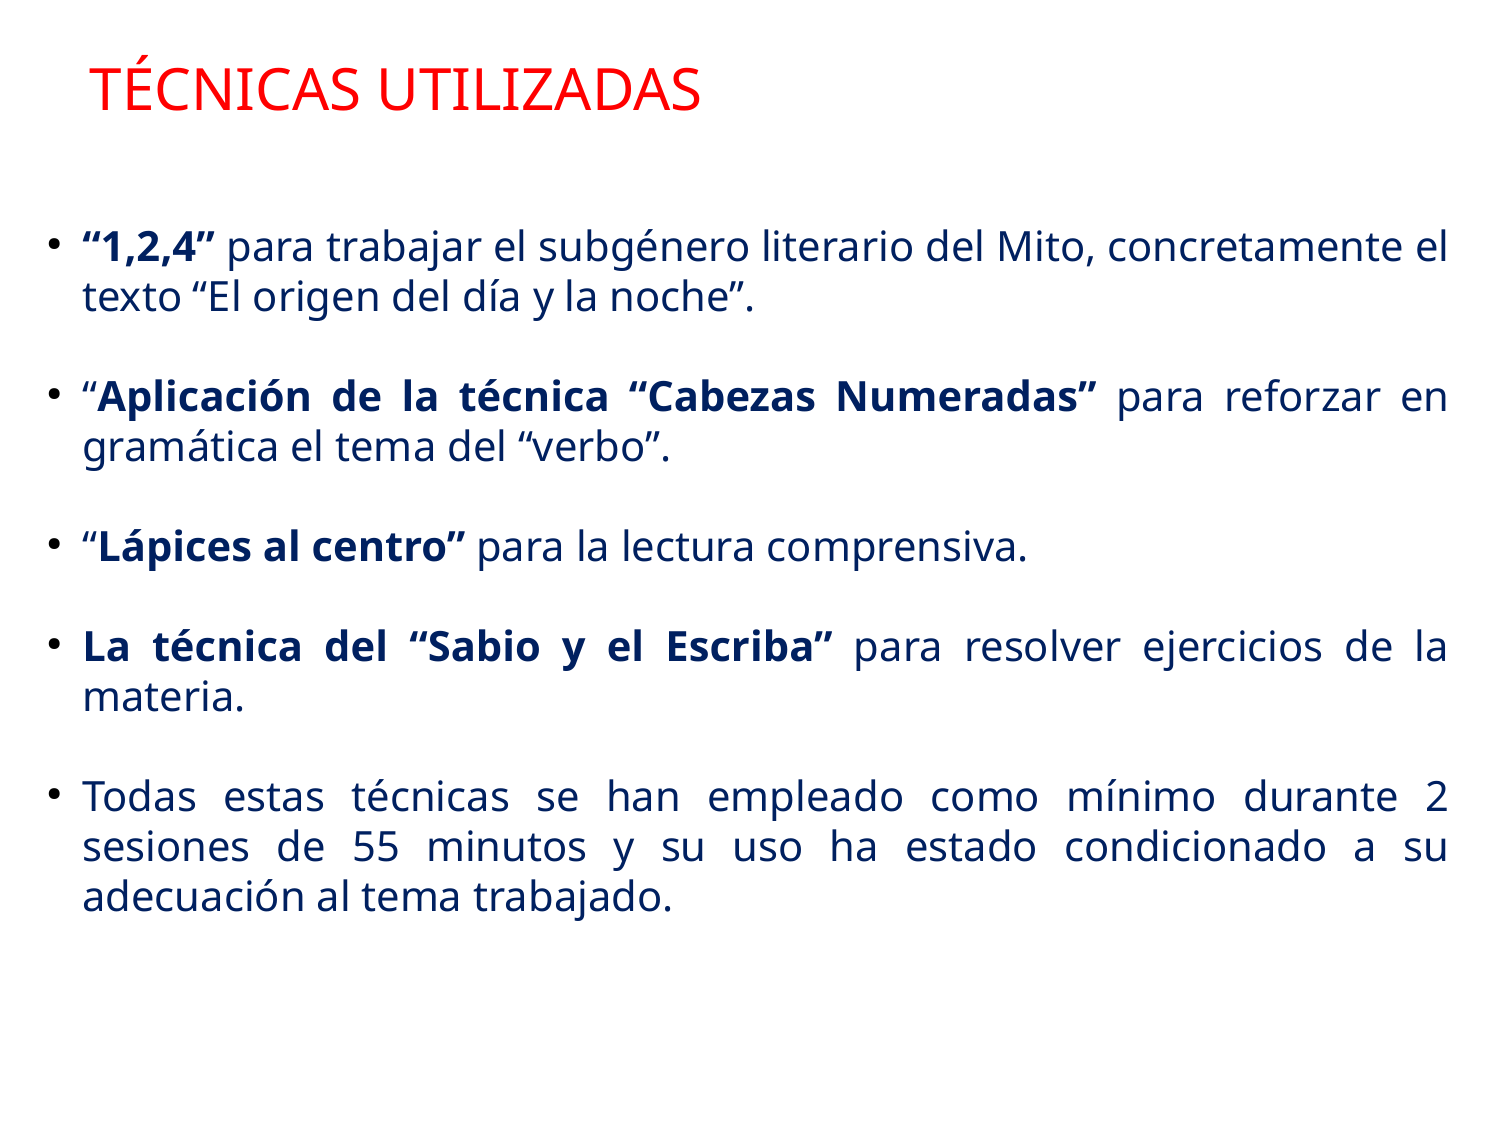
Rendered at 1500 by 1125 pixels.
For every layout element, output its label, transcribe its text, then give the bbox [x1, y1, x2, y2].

text_box TÉCNICAS UTILIZADAS [74, 45, 1425, 212]
text_box “1,2,4” para trabajar el subgénero literario del Mito, concretamente el texto “El origen del día y la noche”. “Aplicación de la técnica “Cabezas Numeradas” para reforzar en gramática el tema del “verbo”. “Lápices al centro” para la lectura comprensiva. La técnica del “Sabio y el Escriba” para resolver ejercicios de la materia. Todas estas técnicas se han empleado como mínimo durante 2 sesiones de 55 minutos y su uso ha estado condicionado a su adecuación al tema trabajado. [32, 212, 1465, 1016]
